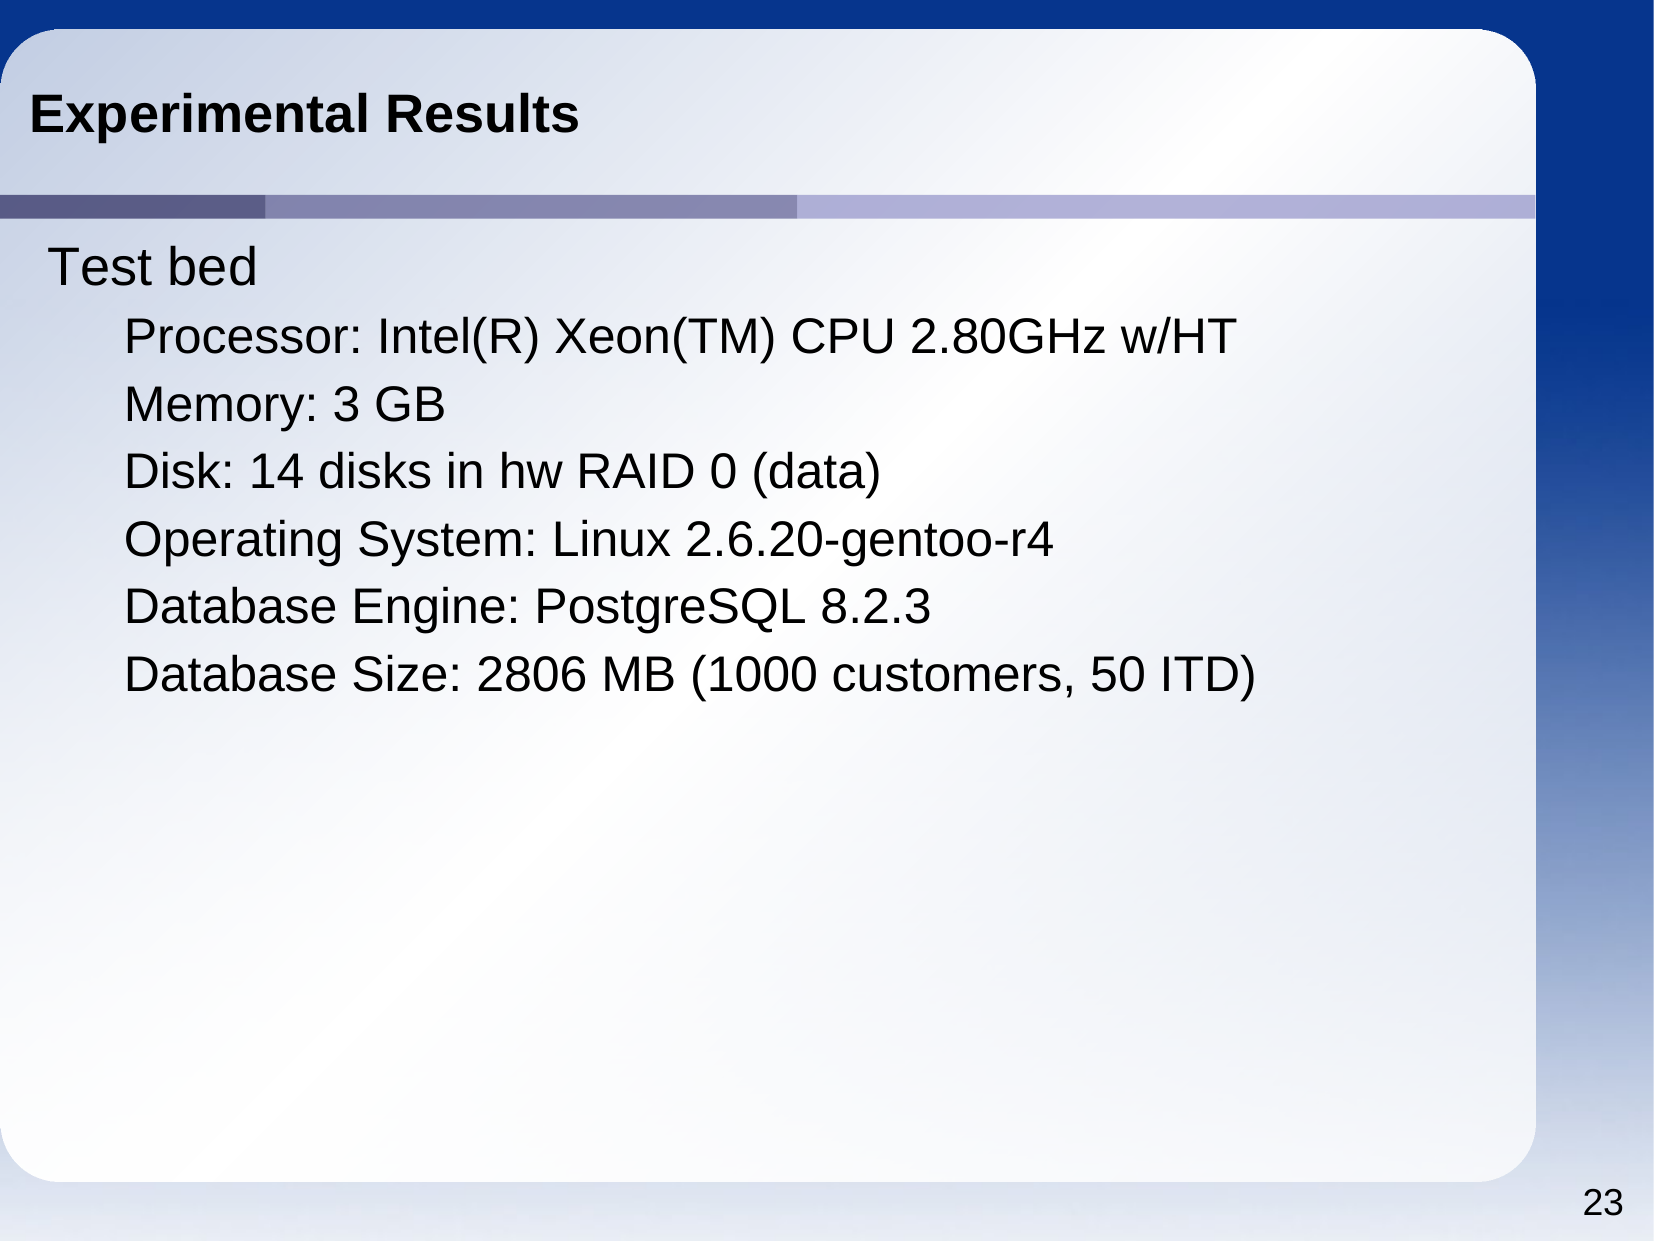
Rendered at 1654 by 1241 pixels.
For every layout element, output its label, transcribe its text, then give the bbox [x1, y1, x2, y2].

list Test bed Processor: Intel(R) Xeon(TM) CPU 2.80GHz w/HT Memory: 3 GB Disk: 14 disks in hw RAID 0 (data) Operating System: Linux 2.6.20-gentoo-r4 Database Engine: PostgreSQL 8.2.3 Database Size: 2806 MB (1000 customers, 50 ITD) [29, 236, 1506, 1152]
title Experimental Results [29, 49, 1506, 178]
picture [0, 0, 1654, 1241]
